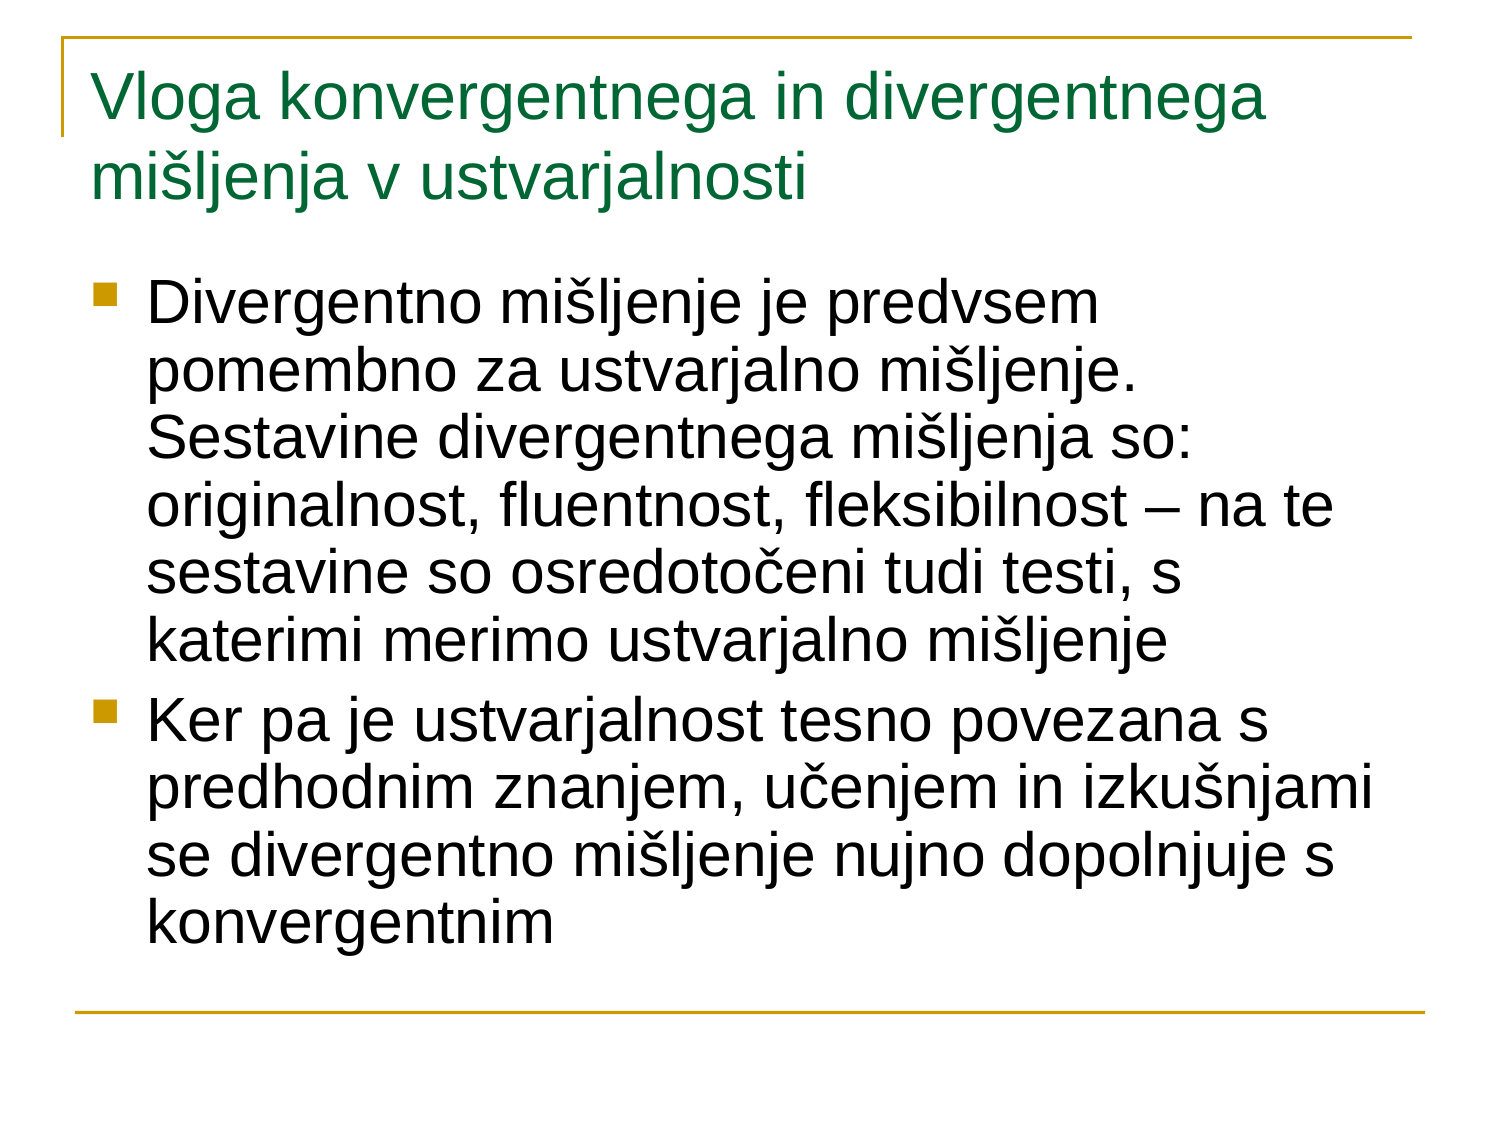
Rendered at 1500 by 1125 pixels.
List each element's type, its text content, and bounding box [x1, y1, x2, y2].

list Divergentno mišljenje je predvsem pomembno za ustvarjalno mišljenje. Sestavine divergentnega mišljenja so: originalnost, fluentnost, fleksibilnost – na te sestavine so osredotočeni tudi testi, s katerimi merimo ustvarjalno mišljenje Ker pa je ustvarjalnost tesno povezana s predhodnim znanjem, učenjem in izkušnjami se divergentno mišljenje nujno dopolnjuje s konvergentnim [75, 262, 1425, 1006]
title Vloga konvergentnega in divergentnega mišljenja v ustvarjalnosti [75, 45, 1425, 233]
